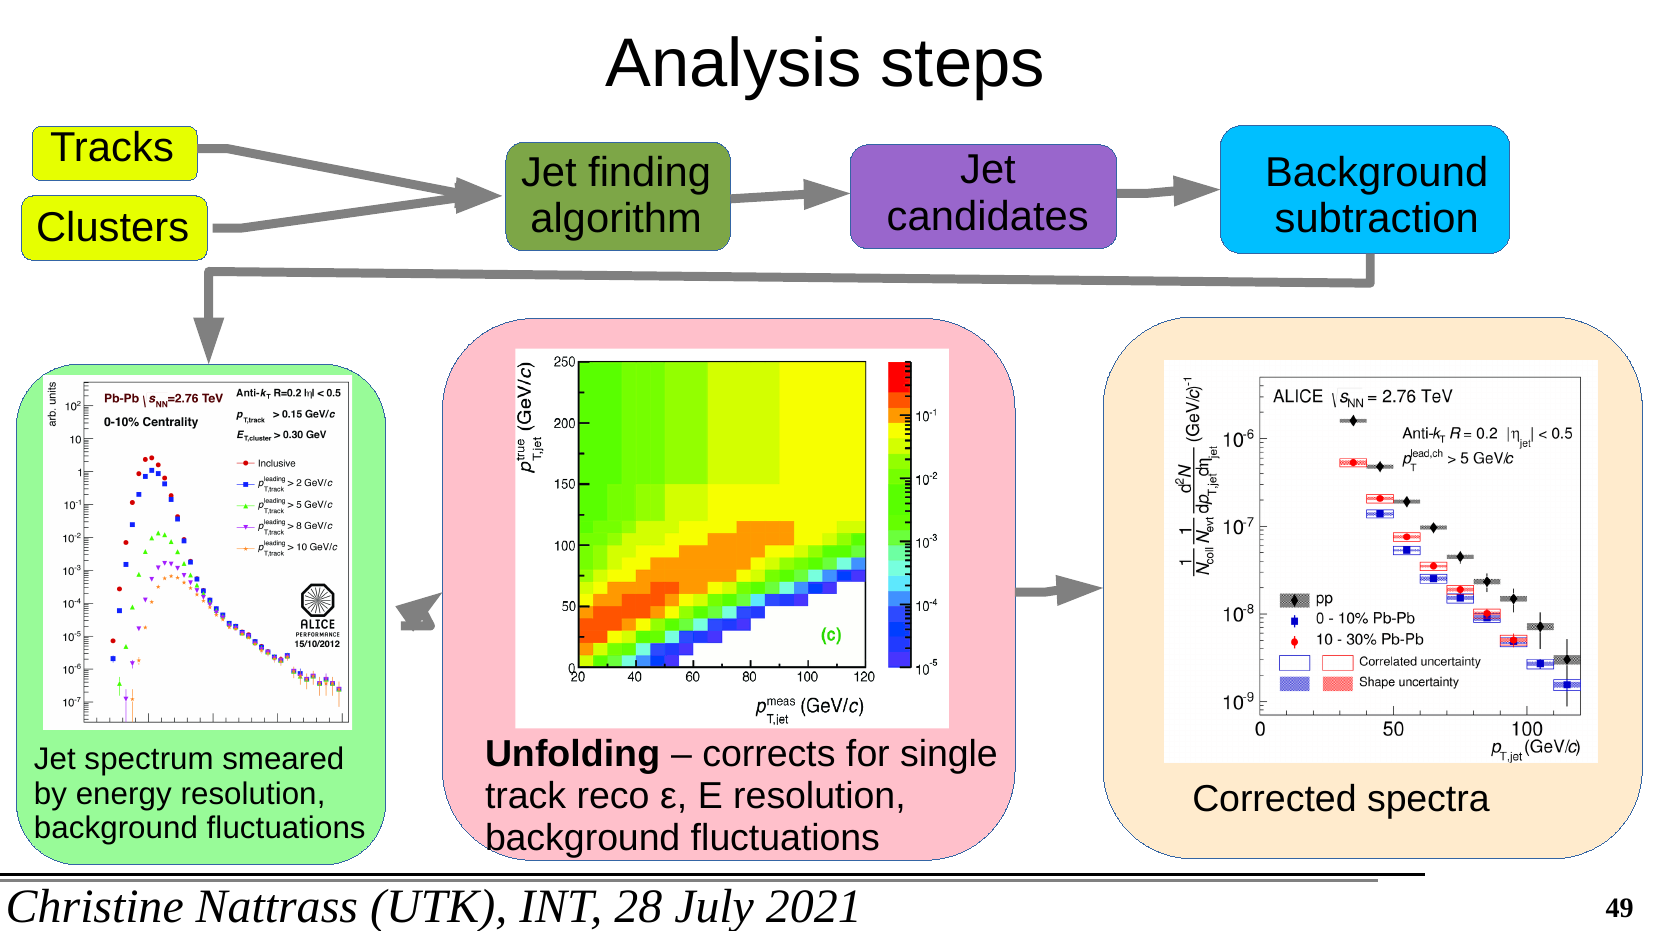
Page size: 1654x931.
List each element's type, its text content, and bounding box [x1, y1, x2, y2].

picture [43, 375, 353, 730]
text_box Clusters [13, 196, 213, 258]
text_box Unfolding – corrects for single track reco ε, E resolution, background fluctuations [470, 725, 1015, 866]
text_box Jet finding algorithm [502, 140, 731, 249]
text_box [442, 318, 1016, 835]
text_box Background subtraction [1233, 140, 1521, 249]
text_box Jet spectrum smeared by energy resolution, background fluctuations [19, 733, 401, 888]
text_box Tracks [35, 116, 194, 178]
text_box [16, 364, 386, 821]
text_box Jet candidates [864, 138, 1112, 247]
picture [505, 341, 947, 725]
text_box [1103, 317, 1643, 859]
picture [1164, 360, 1598, 763]
text_box [850, 145, 1107, 249]
text_box Corrected spectra [1177, 770, 1579, 827]
title Analysis steps [81, 20, 1570, 105]
text_box [32, 128, 198, 181]
text_box [1220, 125, 1509, 254]
text_box [1112, 149, 1117, 244]
